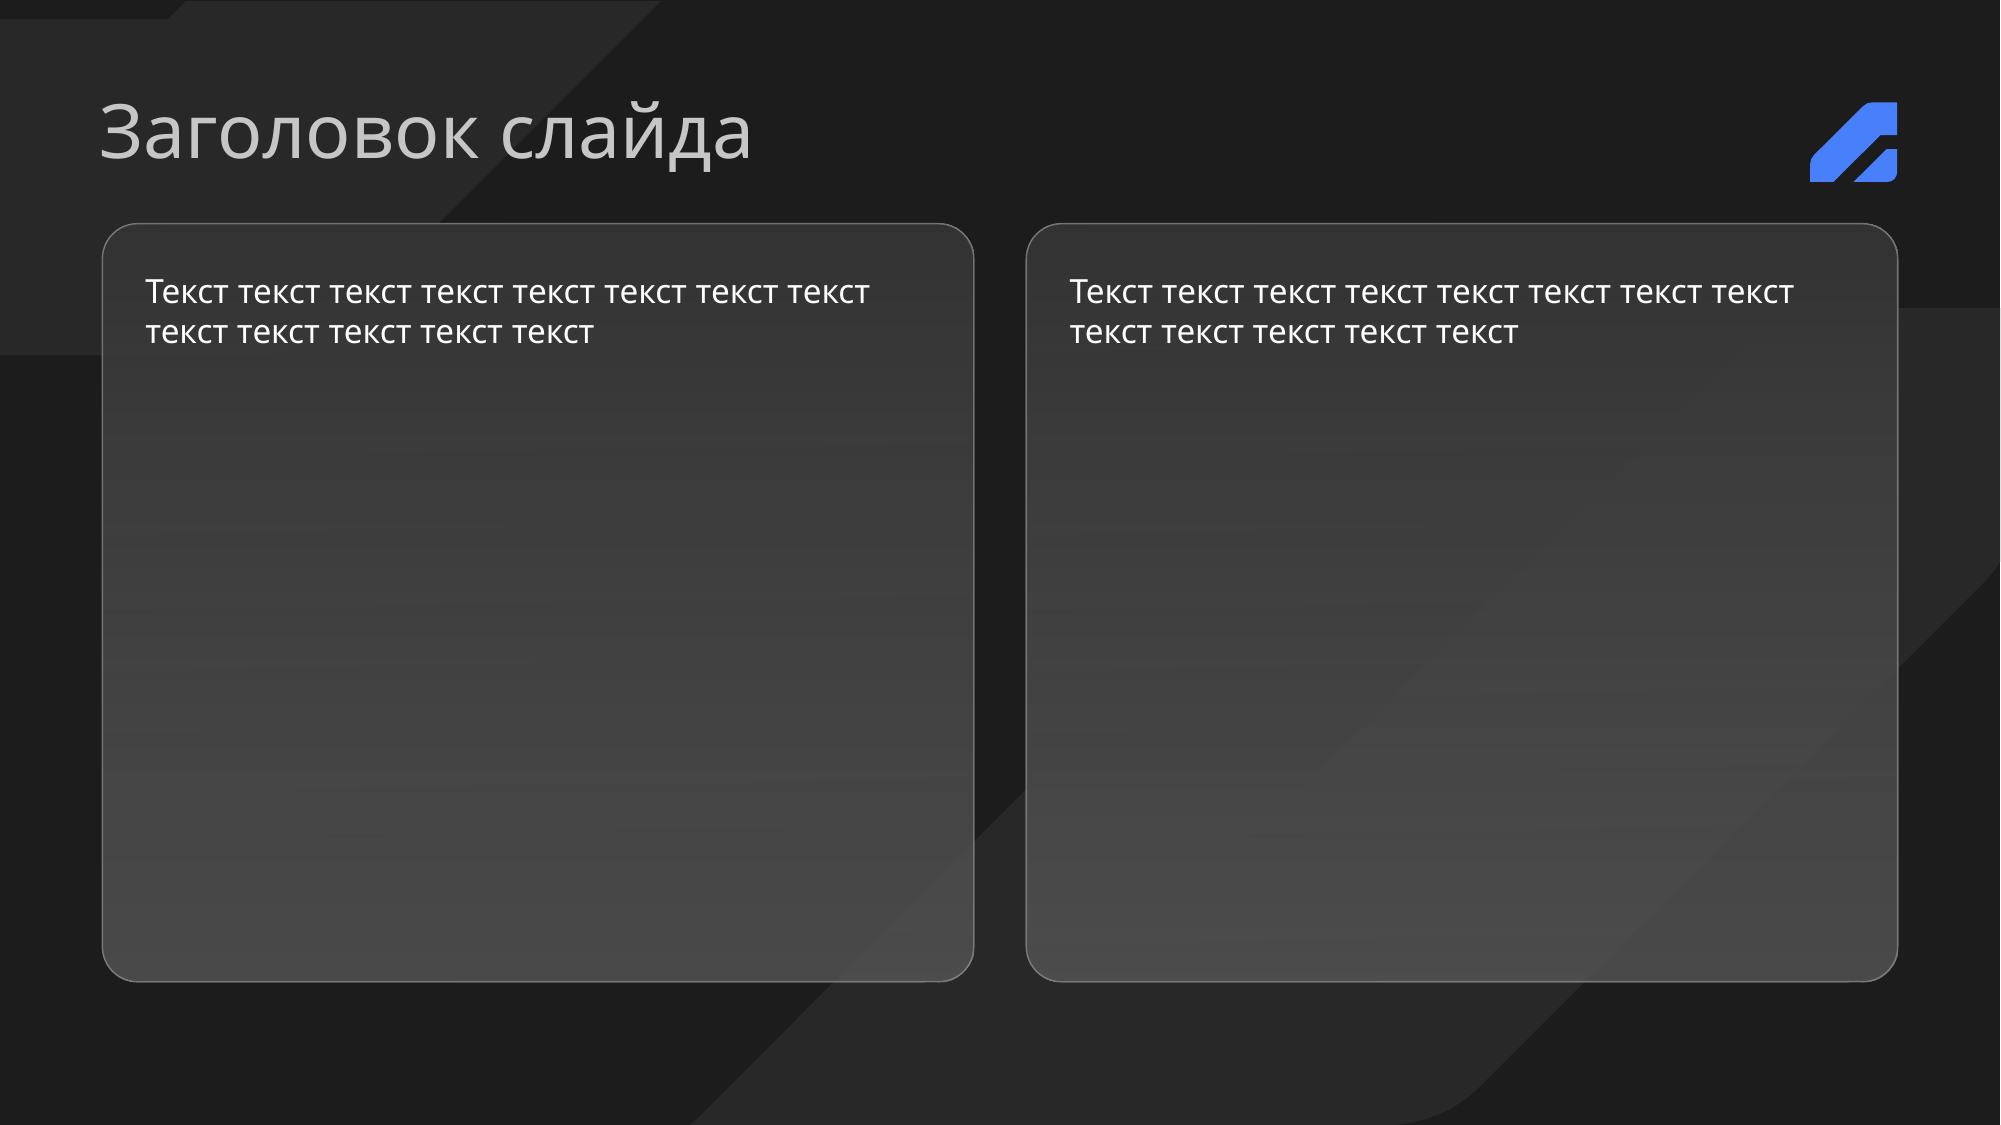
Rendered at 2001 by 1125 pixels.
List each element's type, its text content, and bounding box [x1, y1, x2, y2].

text_box Текст текст текст текст текст текст текст текст текст текст текст текст текст [130, 262, 896, 359]
title Заголовок слайда [84, 86, 1810, 179]
text_box Текст текст текст текст текст текст текст текст текст текст текст текст текст [1054, 262, 1820, 359]
text_box [102, 223, 974, 982]
text_box [1026, 223, 1898, 982]
